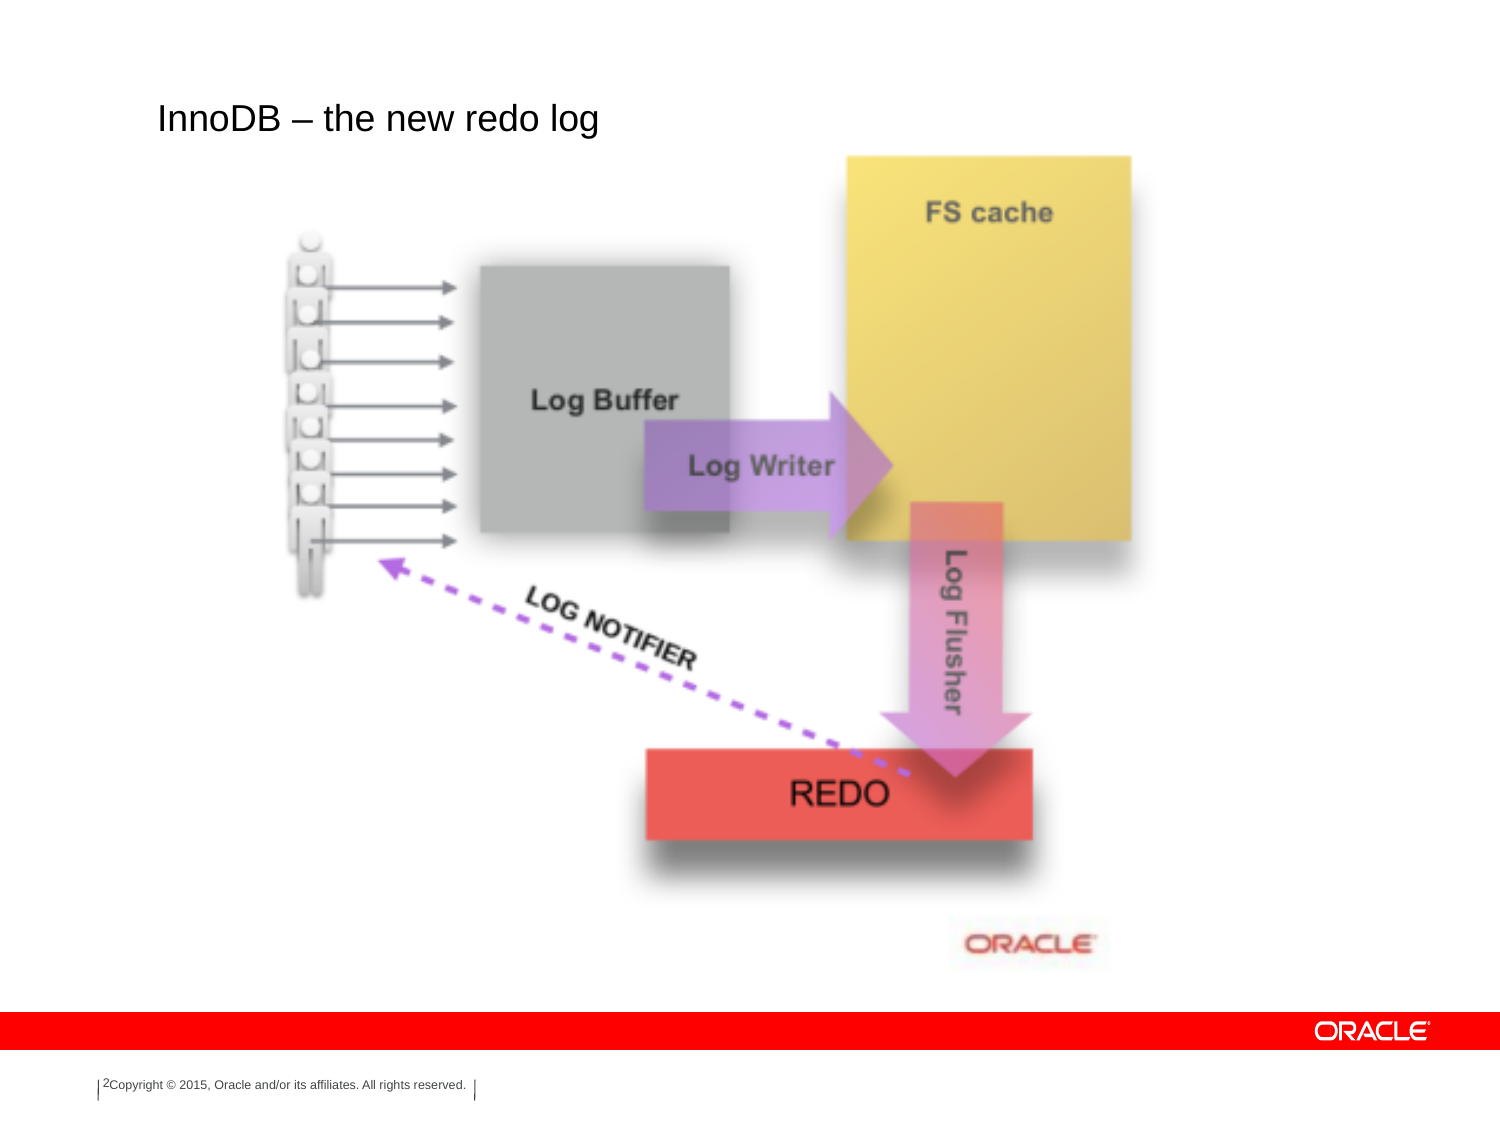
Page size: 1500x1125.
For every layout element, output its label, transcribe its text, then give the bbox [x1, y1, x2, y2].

text_box InnoDB – the new redo log [142, 90, 616, 147]
picture [213, 74, 1210, 976]
picture [0, 1012, 1500, 1050]
